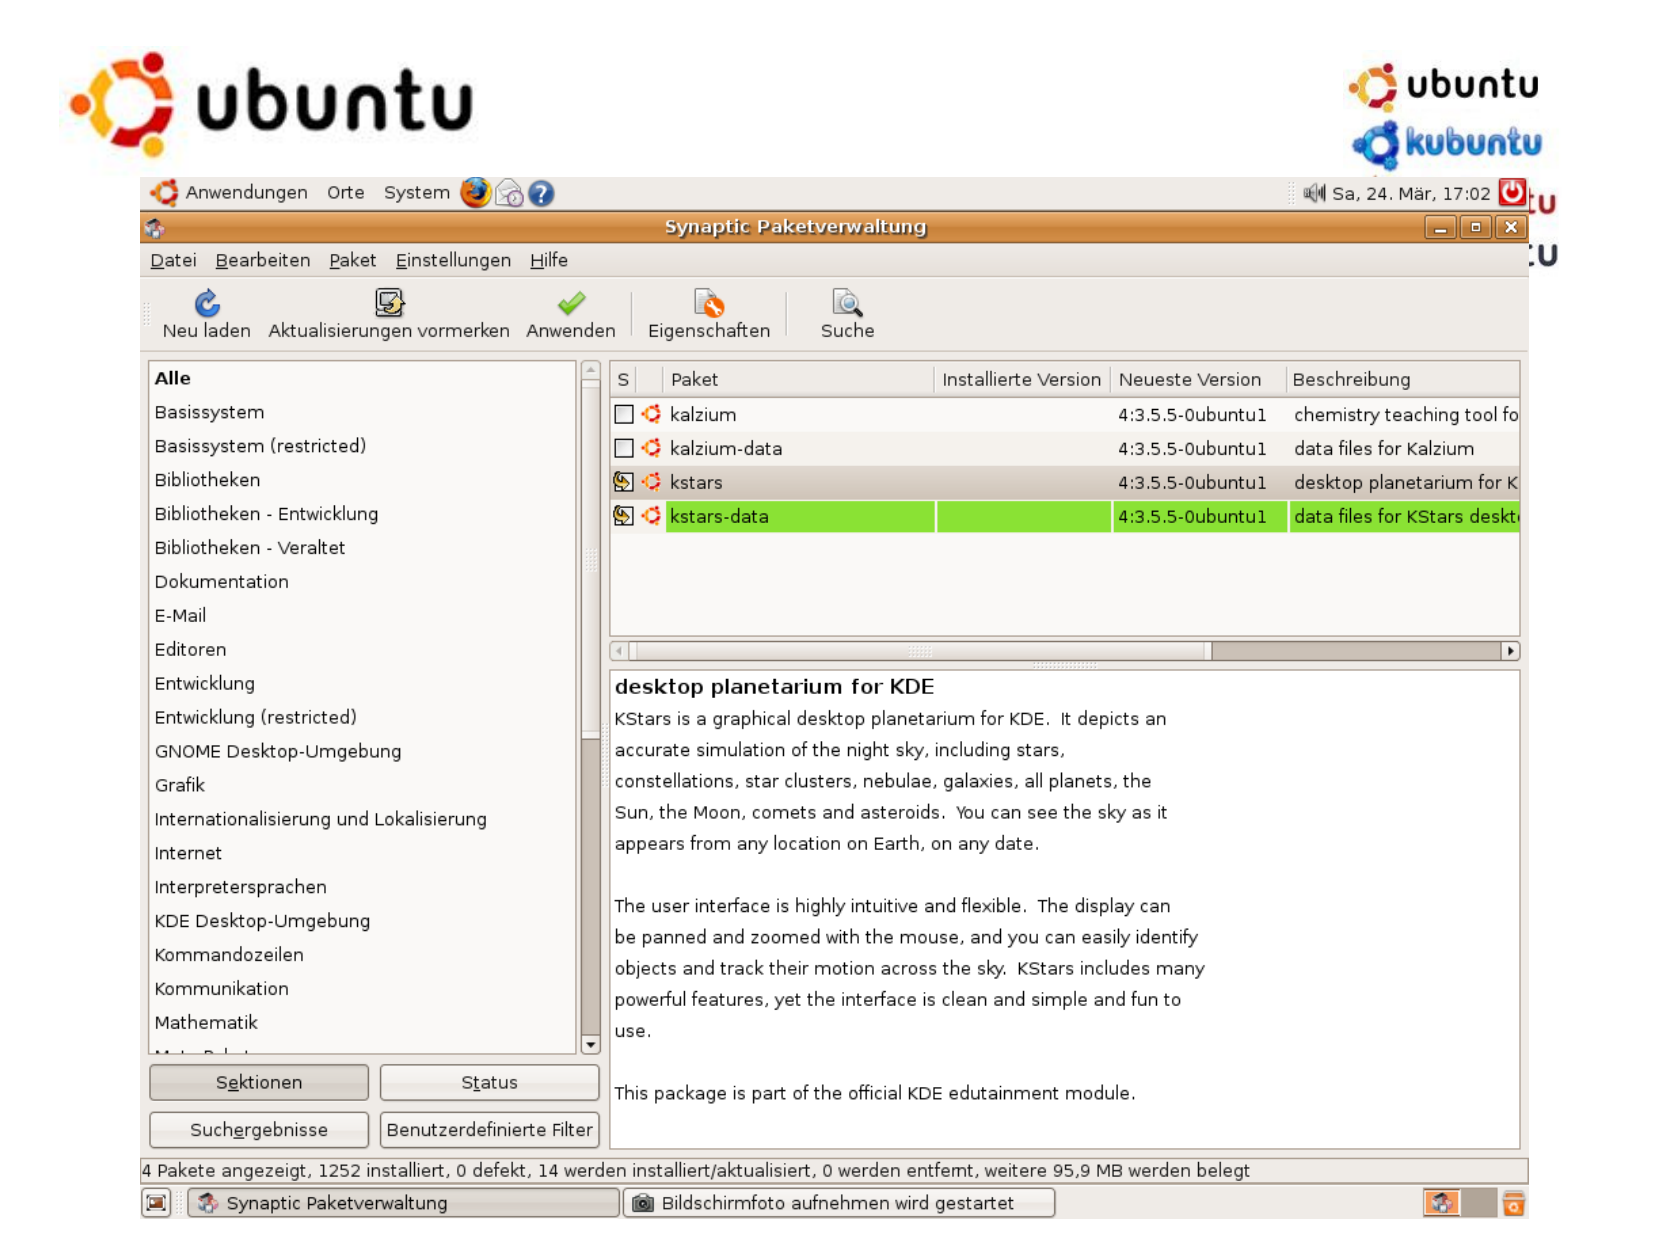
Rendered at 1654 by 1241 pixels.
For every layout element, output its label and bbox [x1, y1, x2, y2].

picture [59, 46, 1565, 1219]
